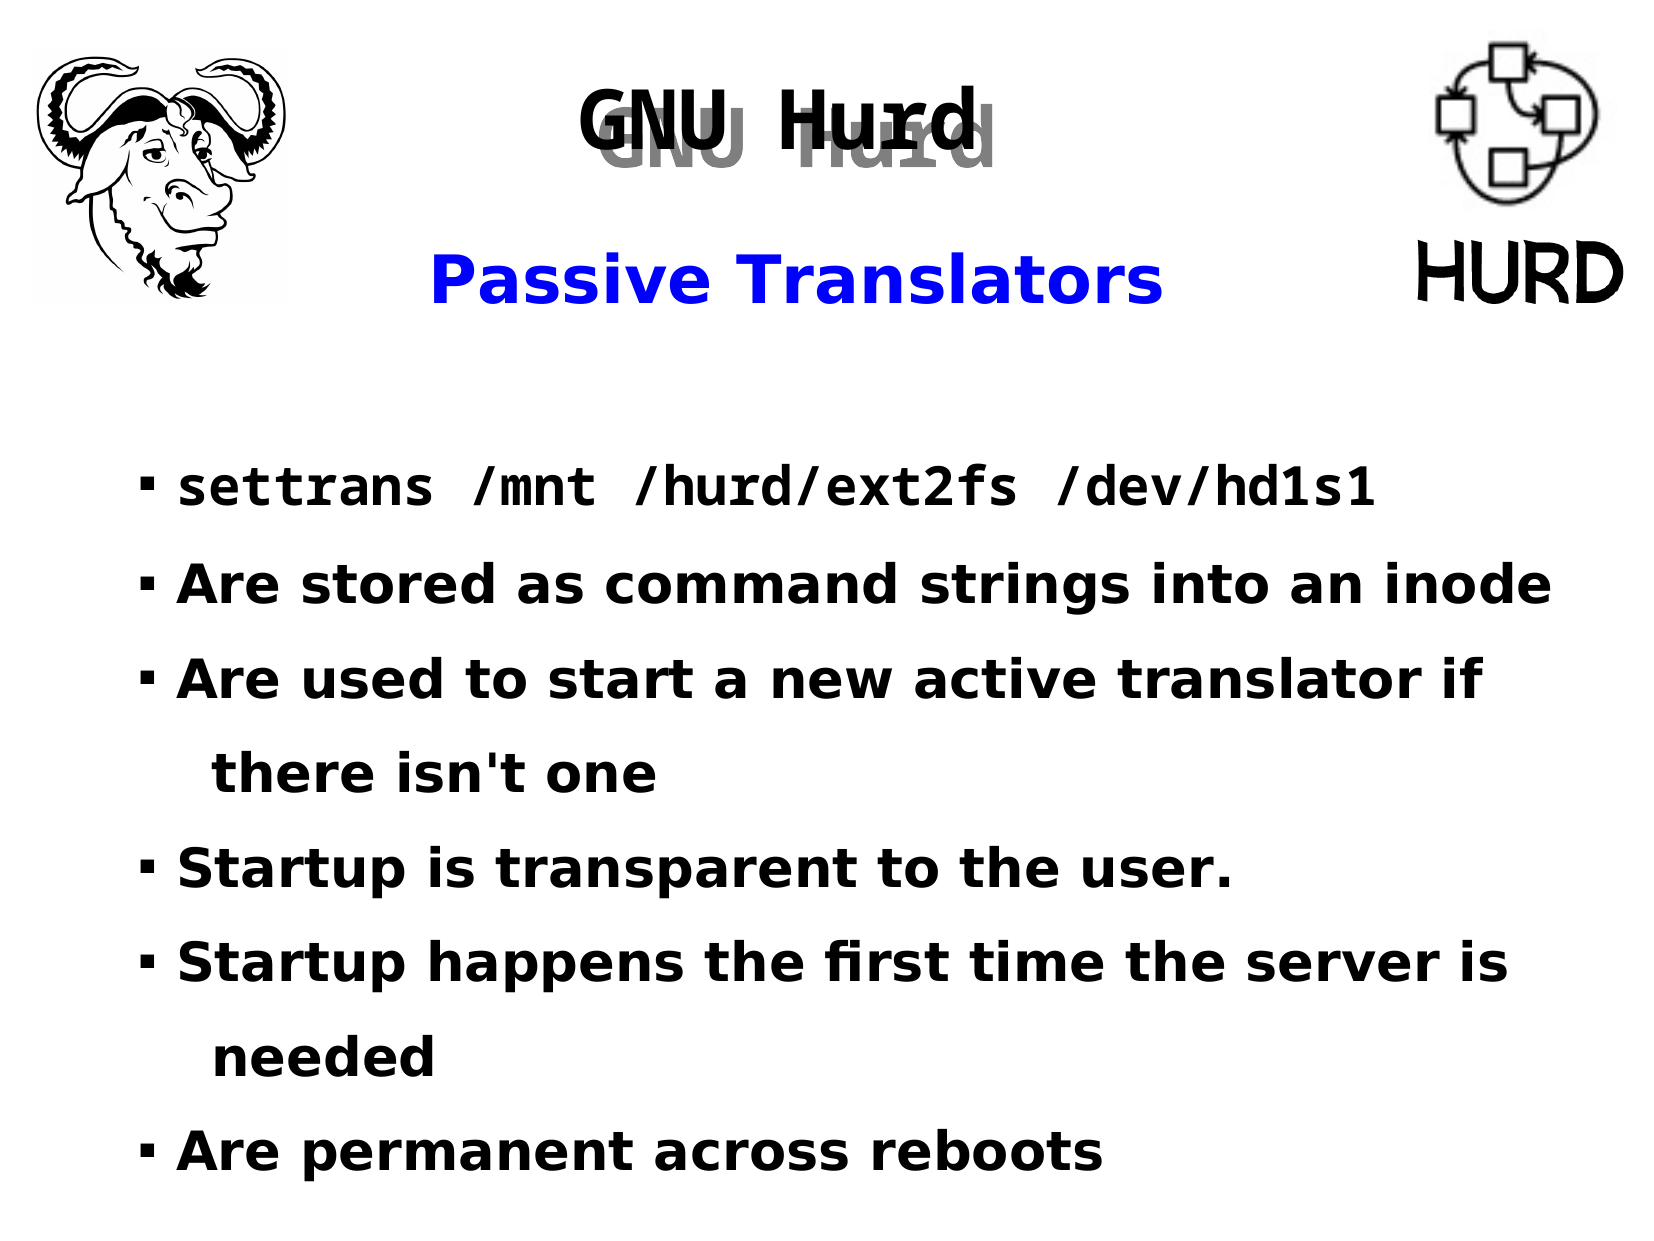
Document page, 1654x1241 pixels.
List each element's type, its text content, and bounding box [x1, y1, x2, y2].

picture [1409, 238, 1628, 309]
text_box GNU Hurd [578, 60, 1028, 158]
text_box settrans /mnt /hurd/ext2fs /dev/hd1s1 Are stored as command strings into an inode Are used to start a new active translator if there isn't one Startup is transparent to the user. Startup happens the first time the server is needed Are permanent across reboots [69, 410, 1654, 1136]
picture [1428, 17, 1618, 224]
text_box Passive Translators [428, 203, 1215, 304]
picture [33, 50, 289, 305]
